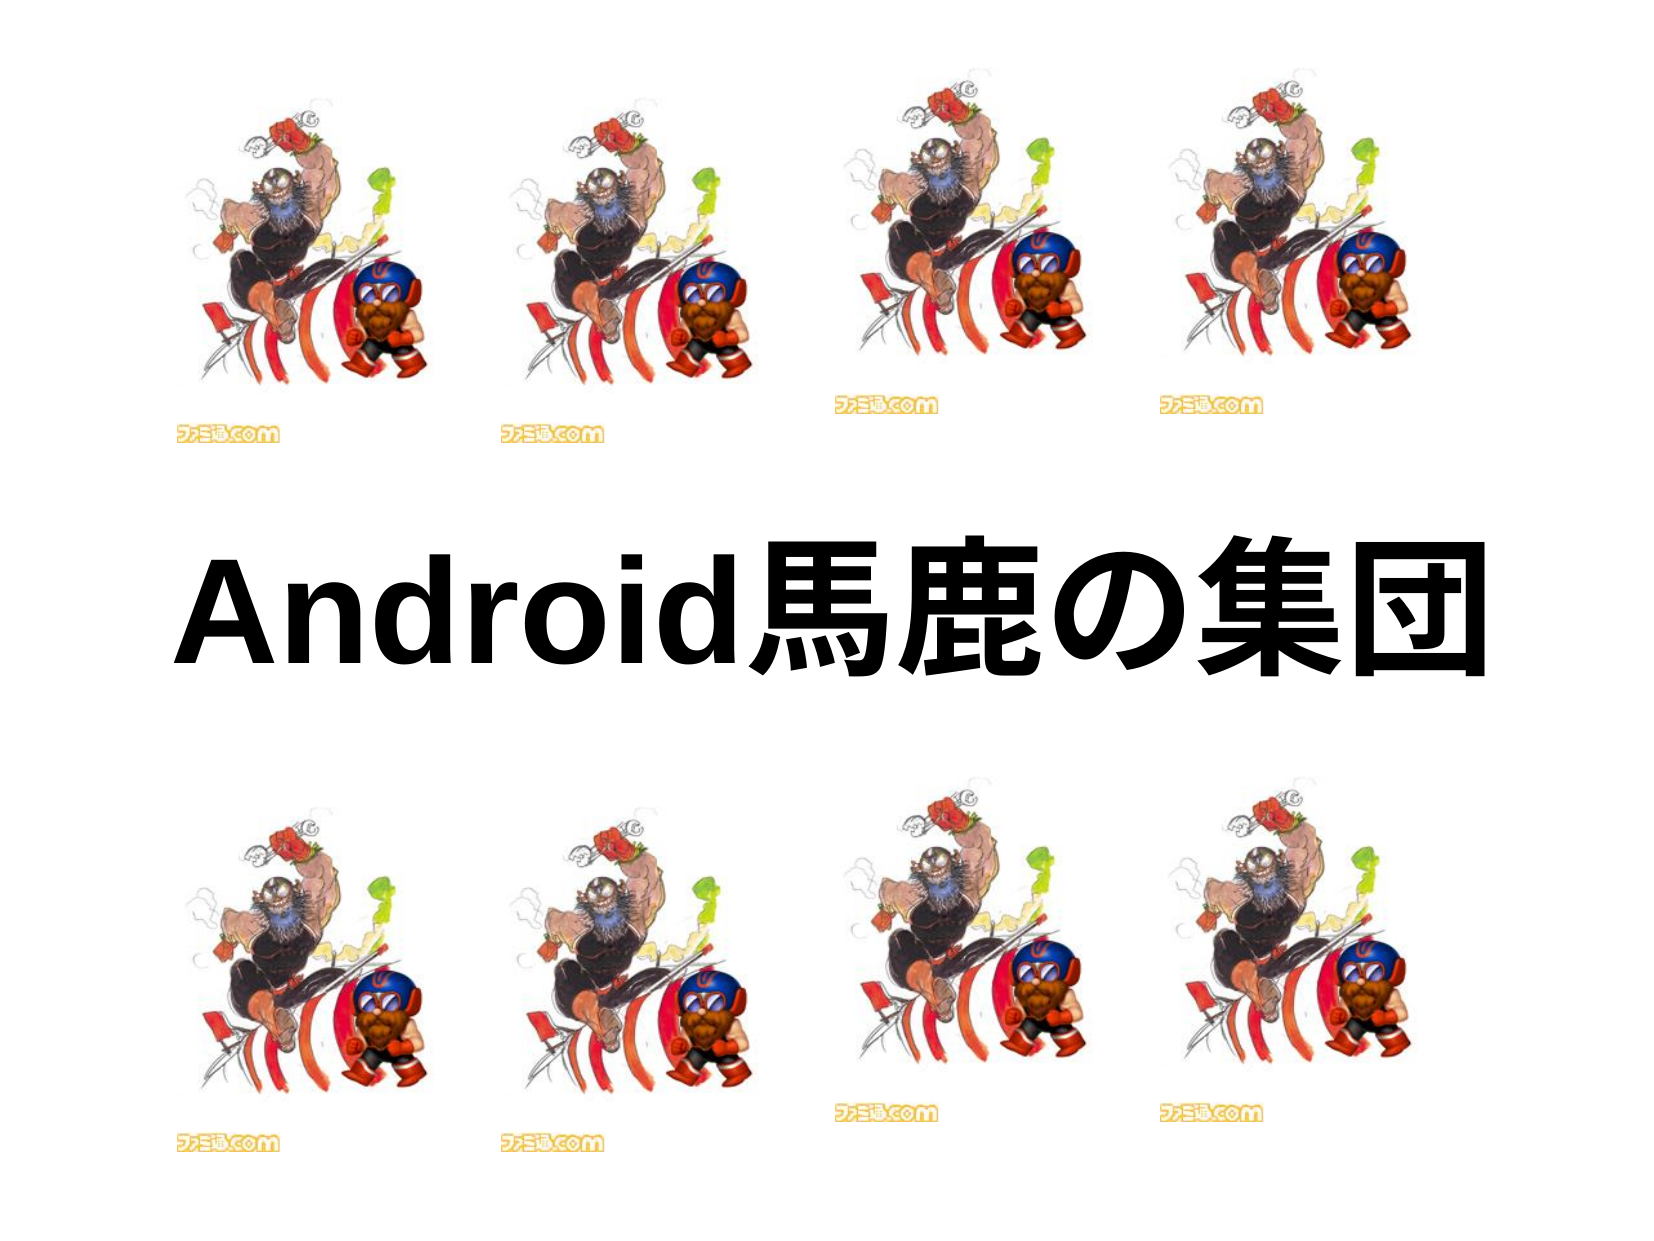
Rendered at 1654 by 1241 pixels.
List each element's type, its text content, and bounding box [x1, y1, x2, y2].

picture [177, 797, 434, 1152]
picture [1160, 58, 1418, 414]
picture [501, 797, 759, 1152]
picture [1160, 767, 1418, 1123]
picture [835, 58, 1093, 414]
picture [835, 767, 1093, 1123]
picture [501, 88, 759, 443]
title Android馬鹿の集団 [88, 501, 1577, 695]
picture [177, 88, 434, 443]
